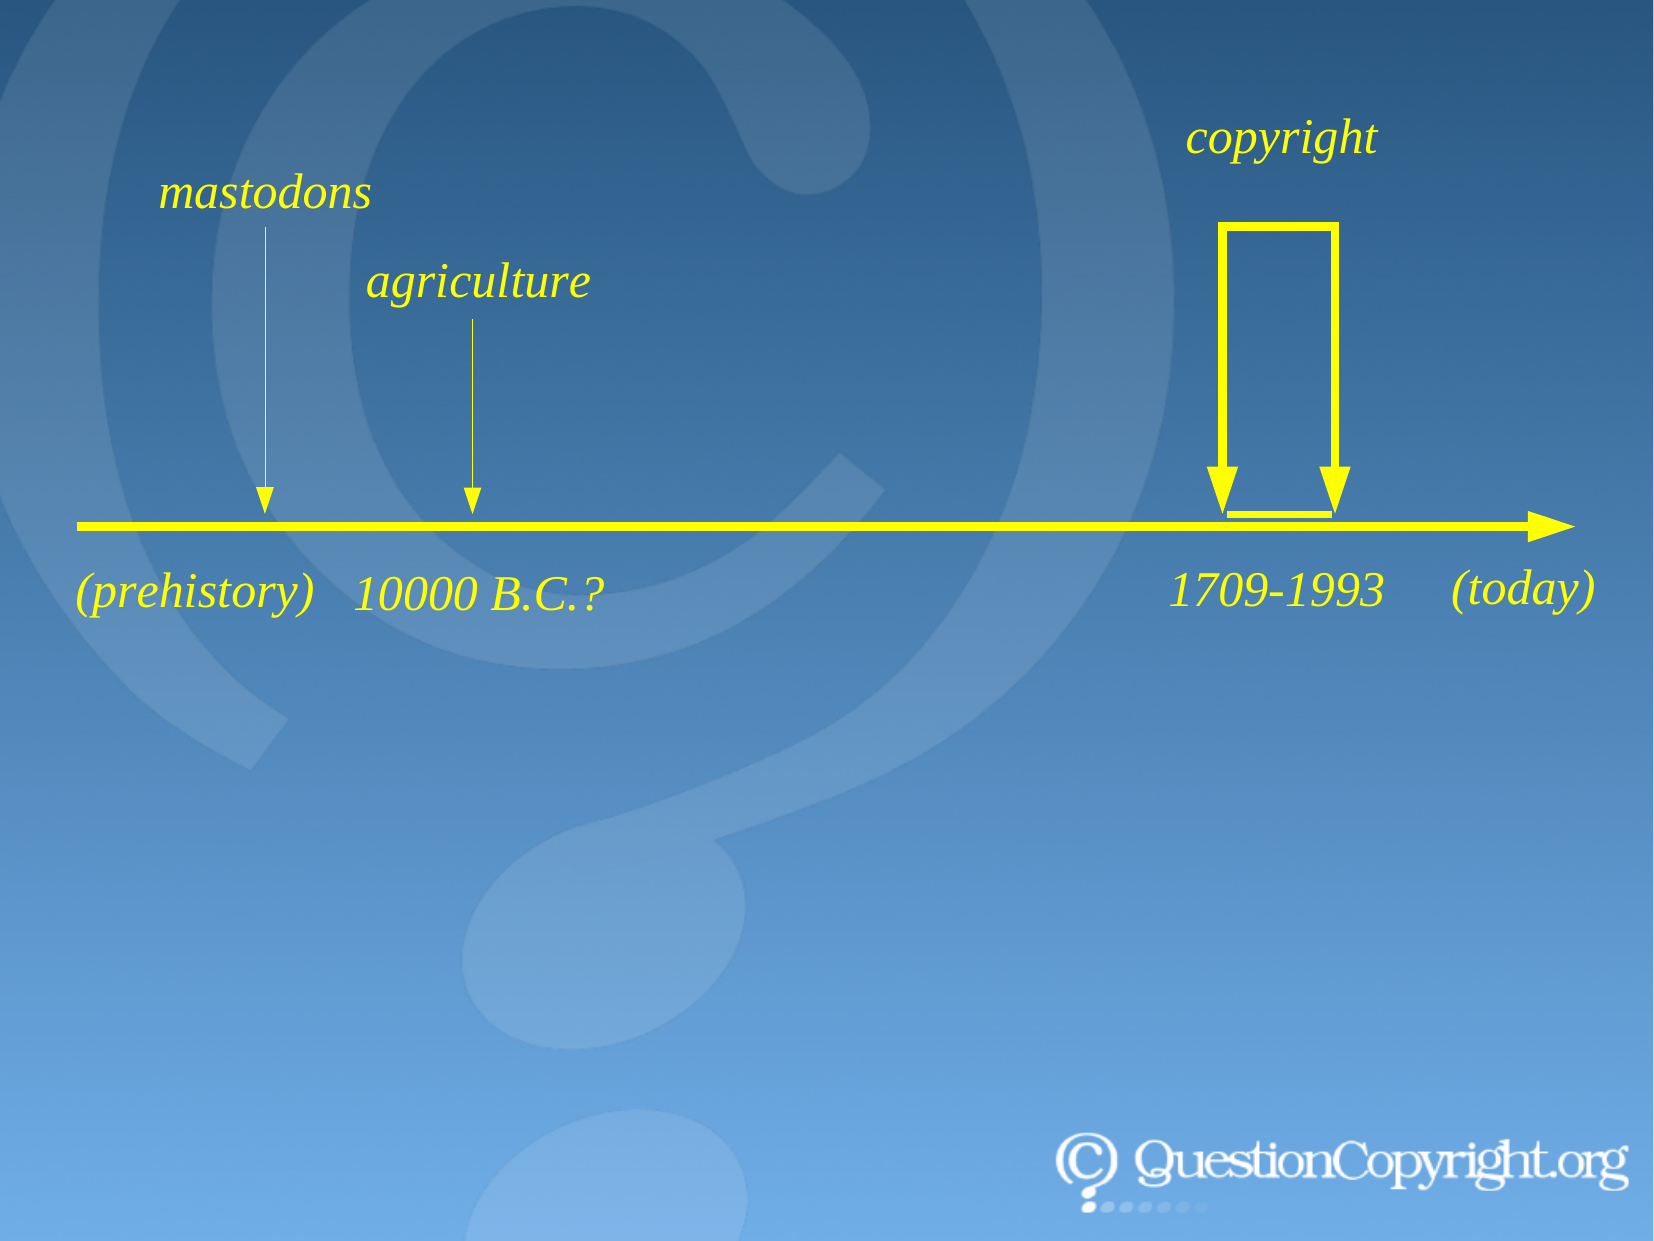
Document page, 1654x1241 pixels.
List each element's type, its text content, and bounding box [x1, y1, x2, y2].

text_box agriculture [351, 245, 607, 321]
text_box 1709-1993 [1153, 555, 1400, 630]
text_box 10000 B.C.? [338, 558, 620, 634]
text_box mastodons [143, 156, 388, 231]
text_box (today) [1436, 552, 1611, 627]
text_box copyright [1170, 101, 1393, 177]
text_box (prehistory) [60, 555, 330, 630]
picture [0, 0, 1654, 1241]
